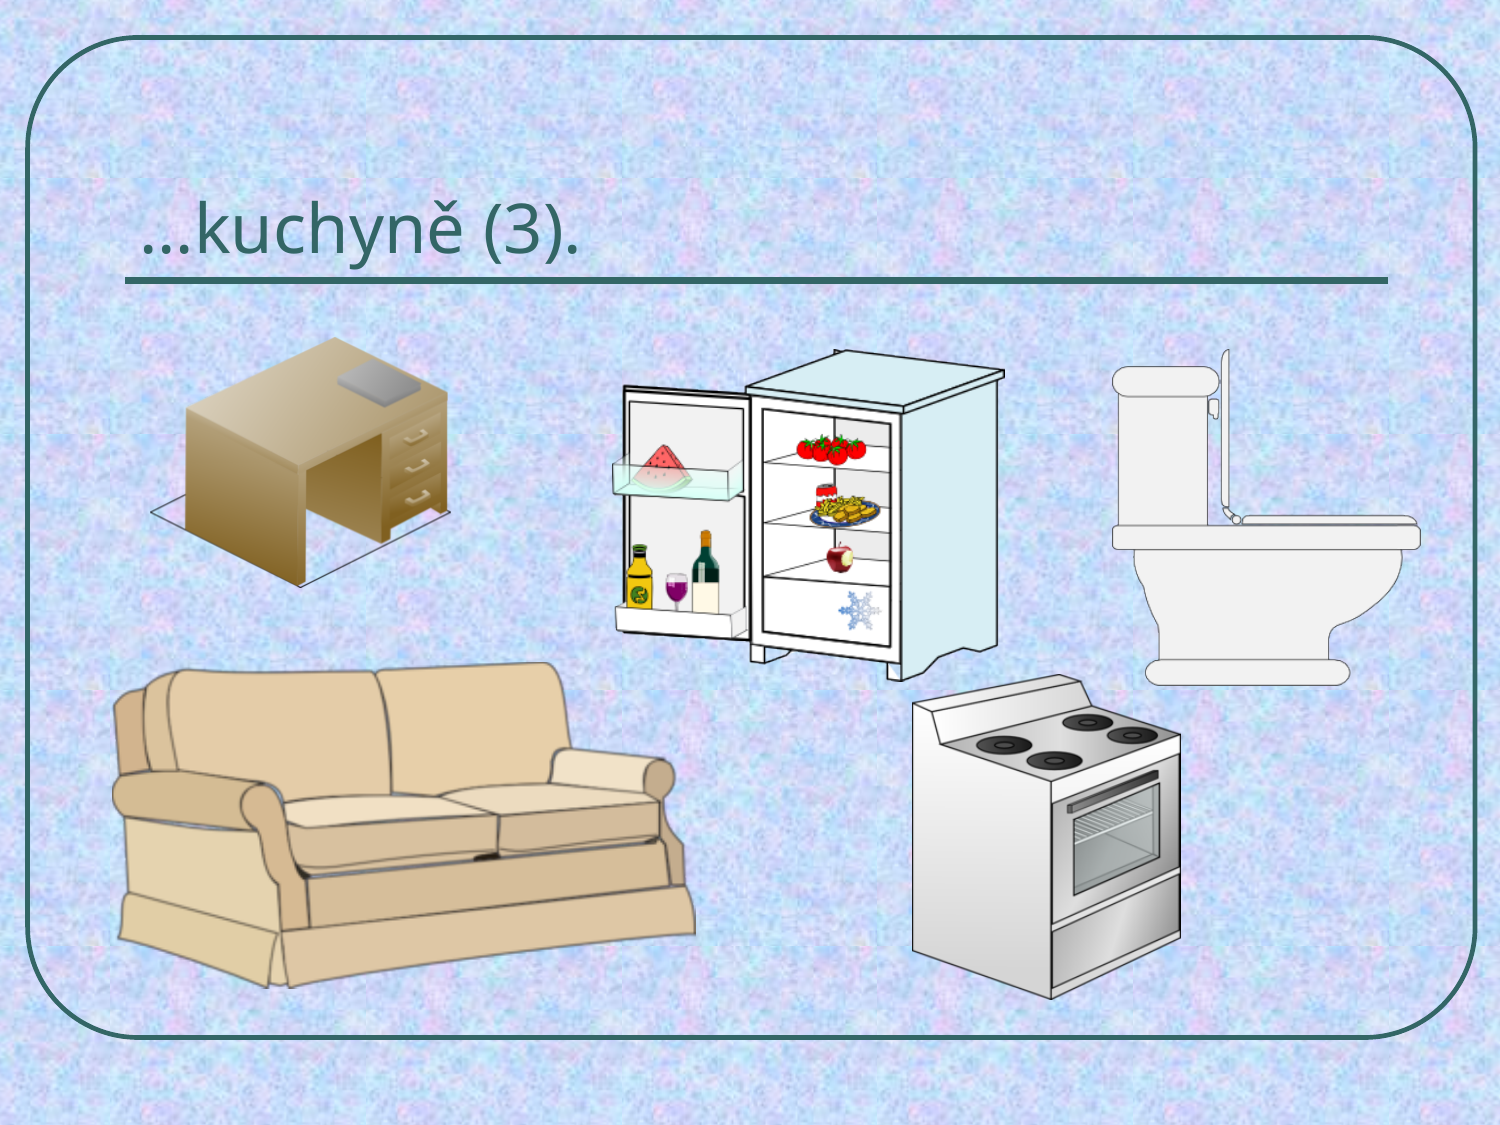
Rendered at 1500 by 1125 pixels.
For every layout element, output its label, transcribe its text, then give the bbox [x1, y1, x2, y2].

title …kuchyně (3). [125, 87, 1388, 275]
picture [0, 0, 1500, 1125]
